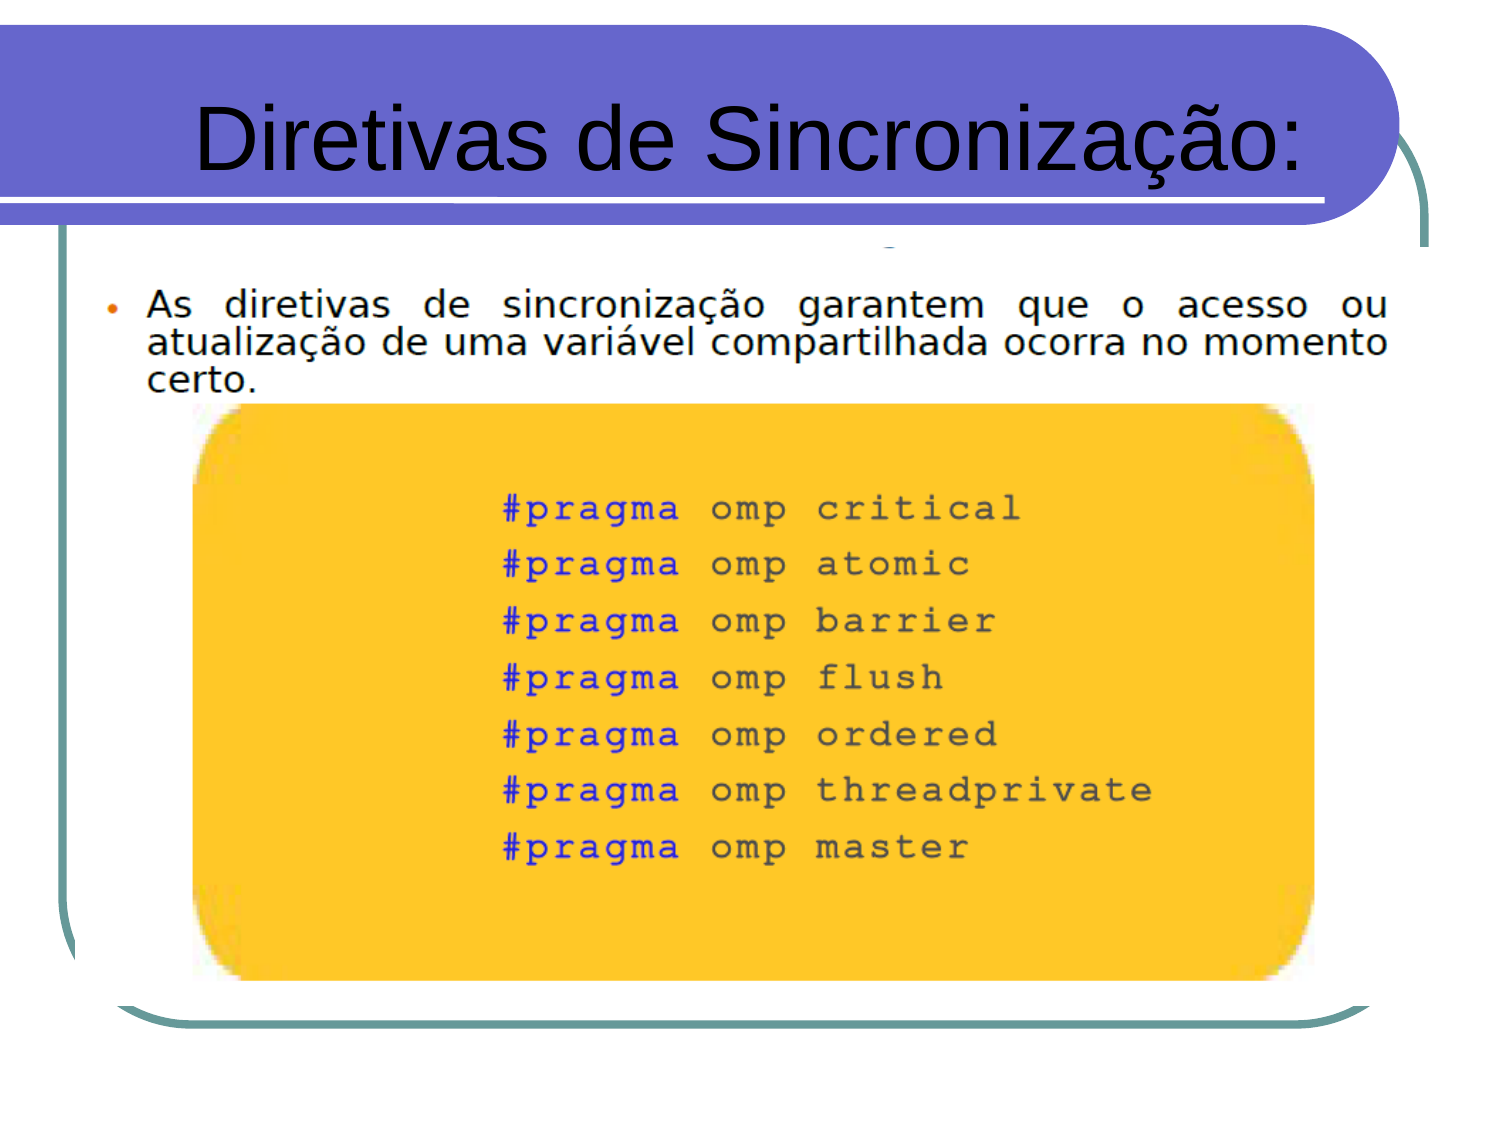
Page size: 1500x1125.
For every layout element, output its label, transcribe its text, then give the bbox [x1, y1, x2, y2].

title Diretivas de Sincronização: [75, 44, 1425, 233]
picture [75, 247, 1441, 1006]
